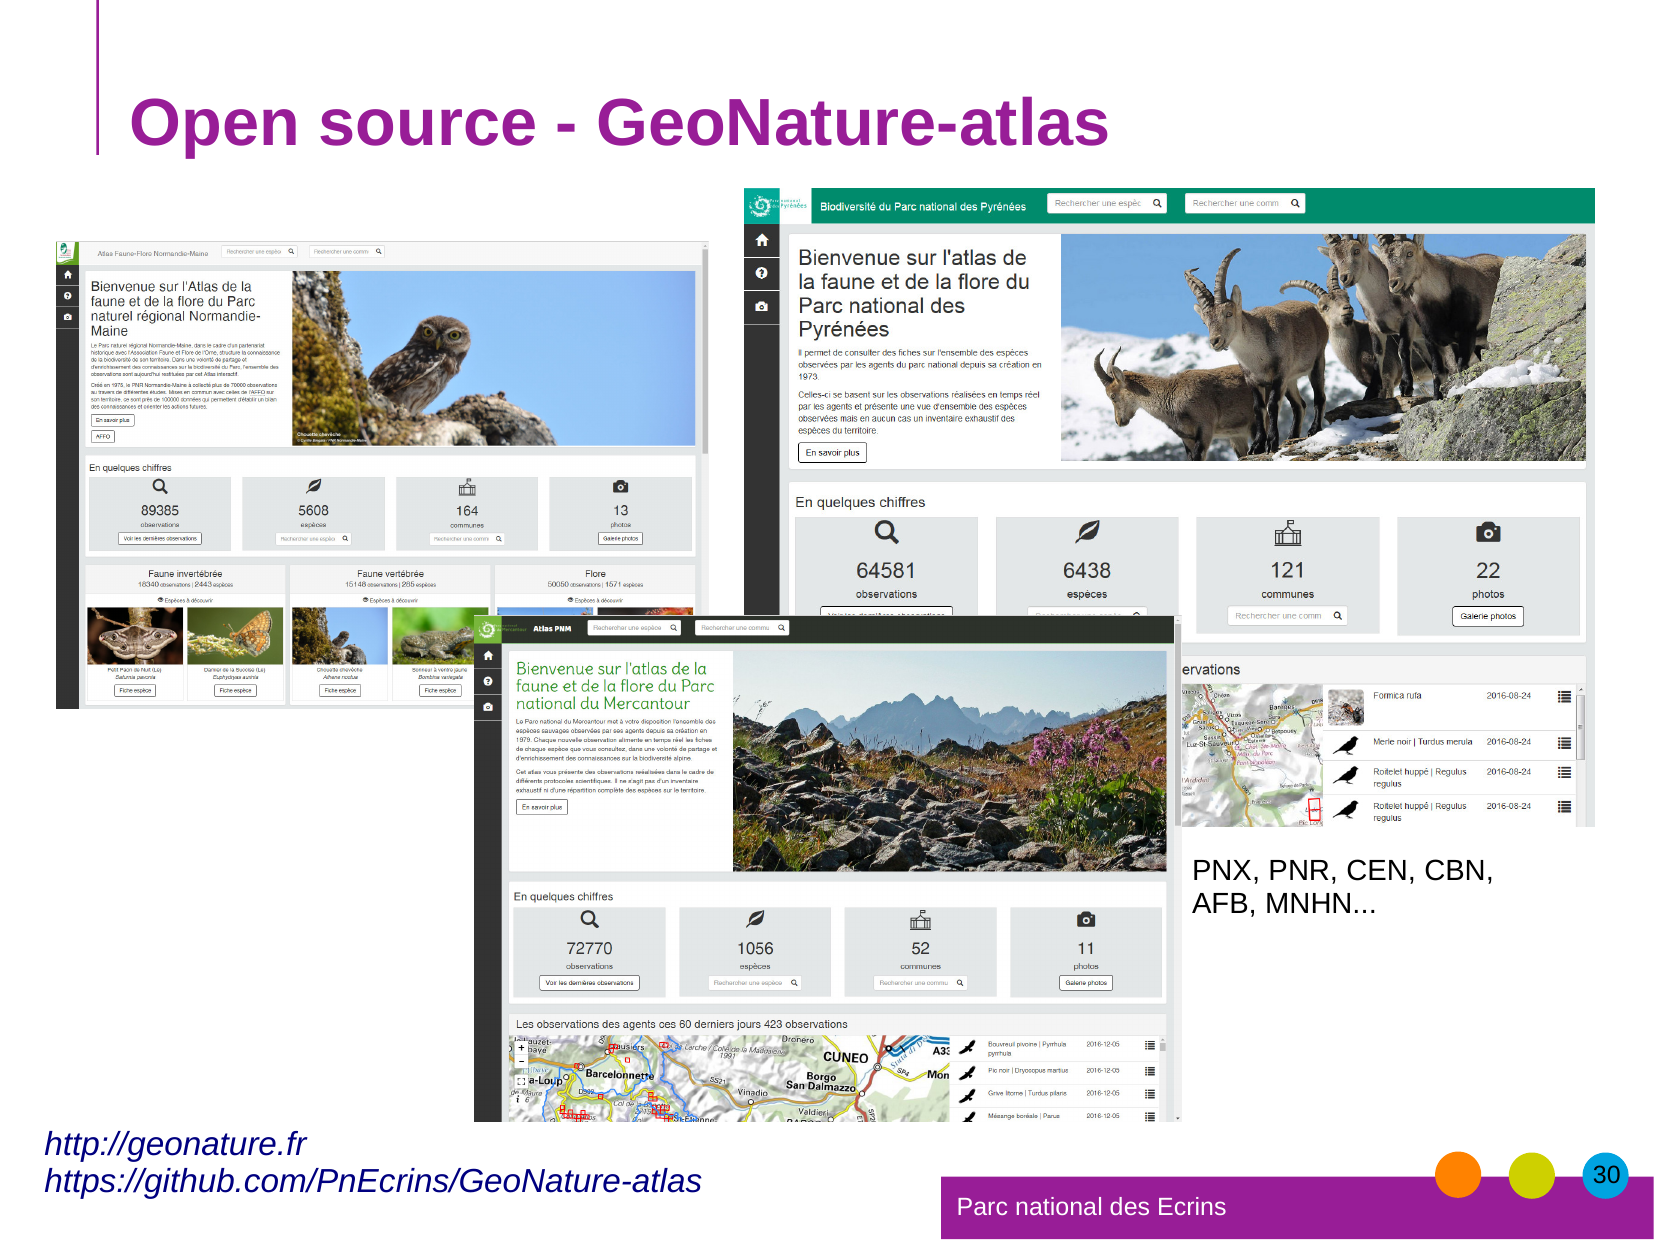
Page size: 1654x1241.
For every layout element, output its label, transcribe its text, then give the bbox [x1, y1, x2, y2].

title Open source - GeoNature-atlas [129, 11, 1619, 160]
text_box http://geonature.fr https://github.com/PnEcrins/GeoNature-atlas [29, 1117, 1063, 1217]
text_box PNX, PNR, CEN, CBN, AFB, MNHN... [1177, 846, 1518, 928]
picture [56, 188, 1595, 1123]
